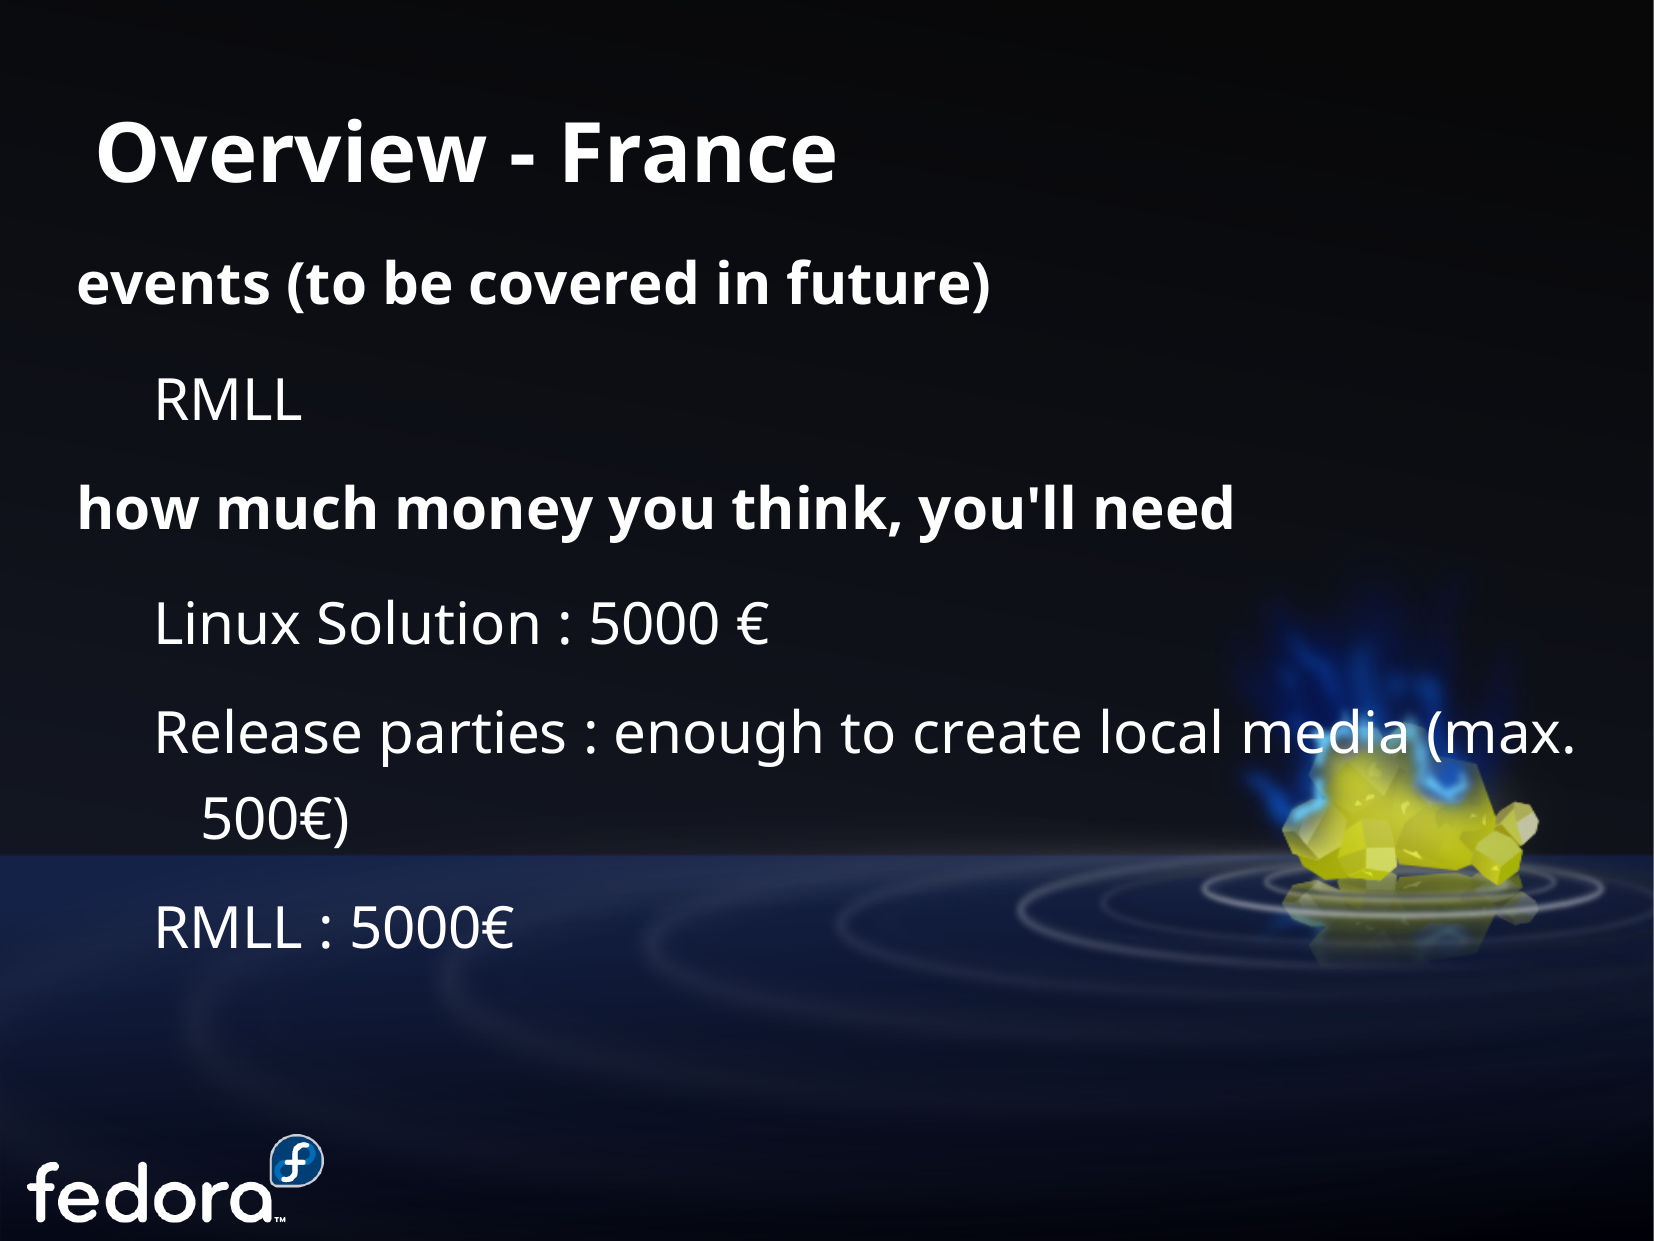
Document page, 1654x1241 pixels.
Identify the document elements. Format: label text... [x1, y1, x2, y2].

title Overview - France [59, 95, 1624, 200]
picture [0, 0, 1654, 1241]
list events (to be covered in future) RMLL how much money you think, you'll need Linux Solution : 5000 € Release parties : enough to create local media (max. 500€) RMLL : 5000€ [59, 236, 1624, 1063]
